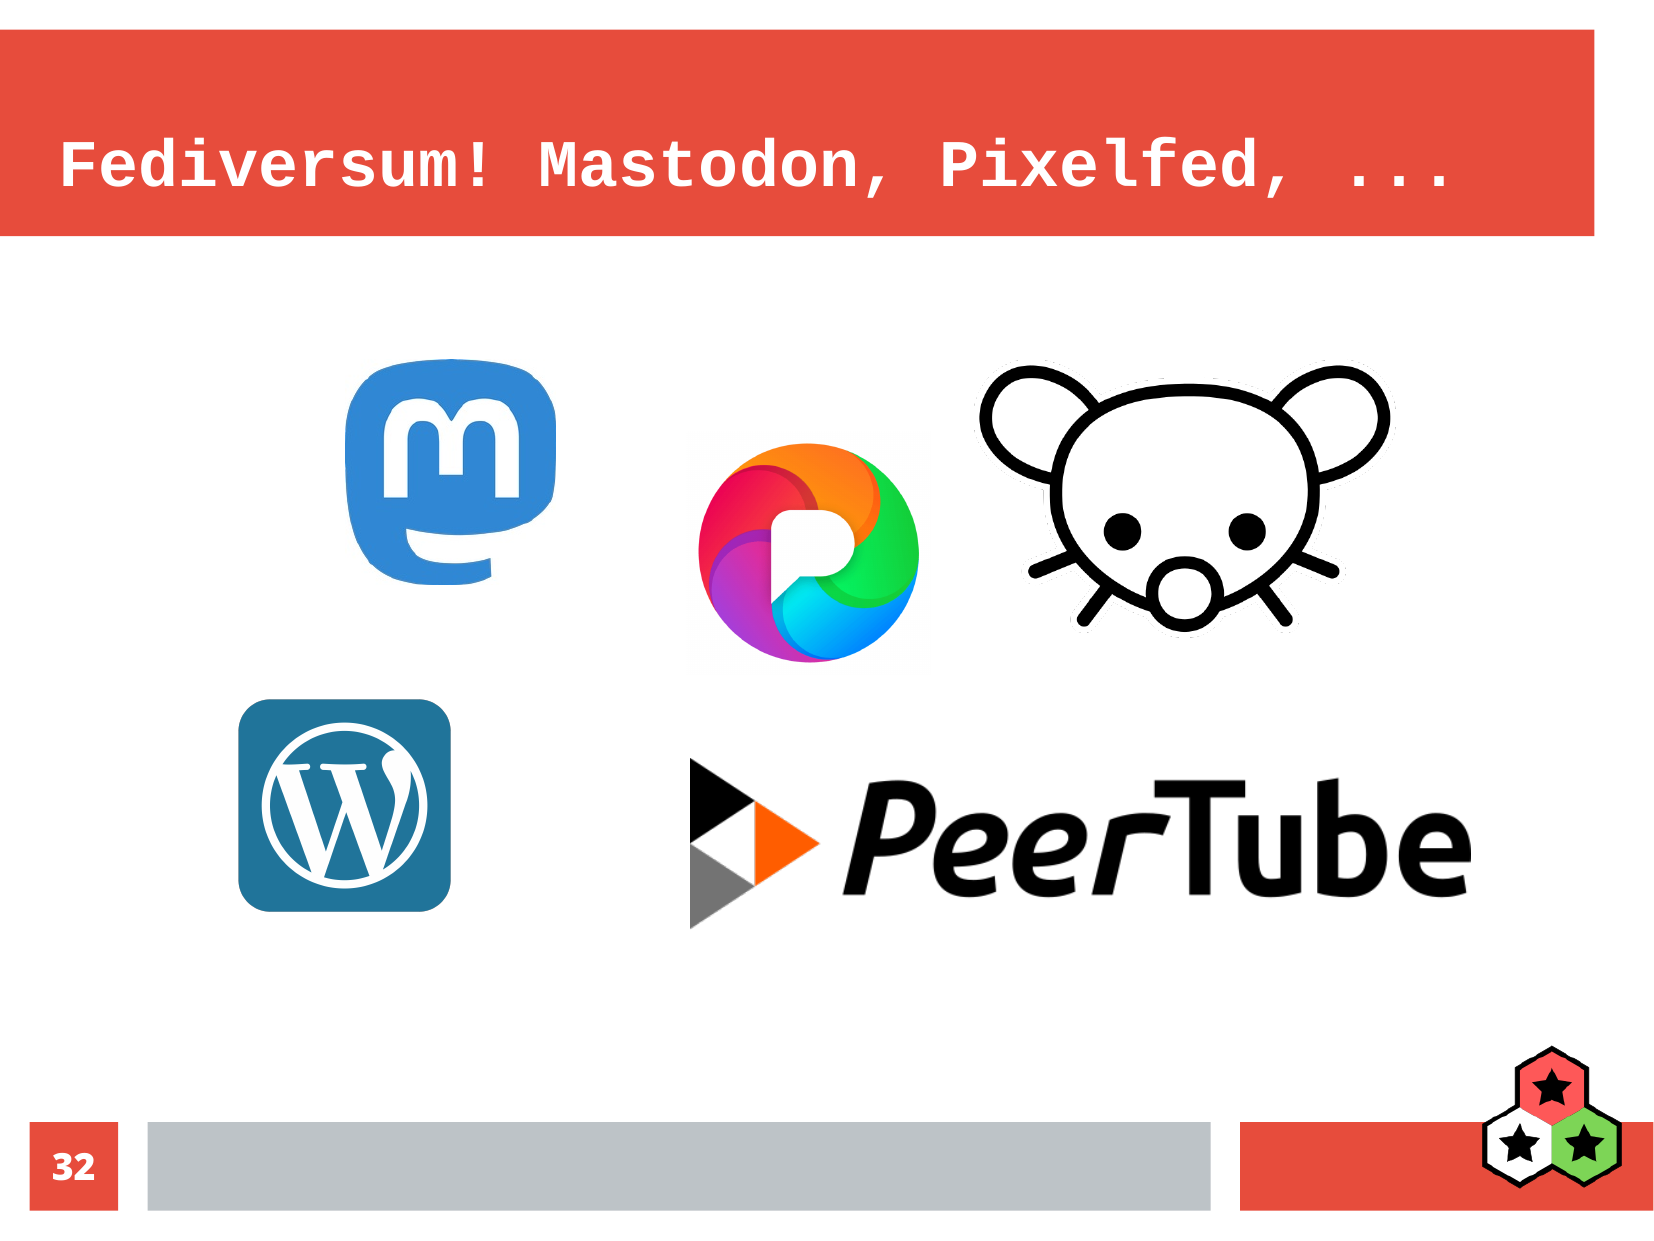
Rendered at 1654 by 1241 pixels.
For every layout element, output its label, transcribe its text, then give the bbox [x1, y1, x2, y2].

picture [686, 431, 931, 676]
title Fediversum! Mastodon, Pixelfed, ... [59, 59, 1595, 207]
picture [973, 359, 1396, 638]
picture [345, 359, 556, 586]
picture [690, 758, 1471, 931]
picture [150, 696, 539, 916]
picture [1463, 1028, 1640, 1205]
